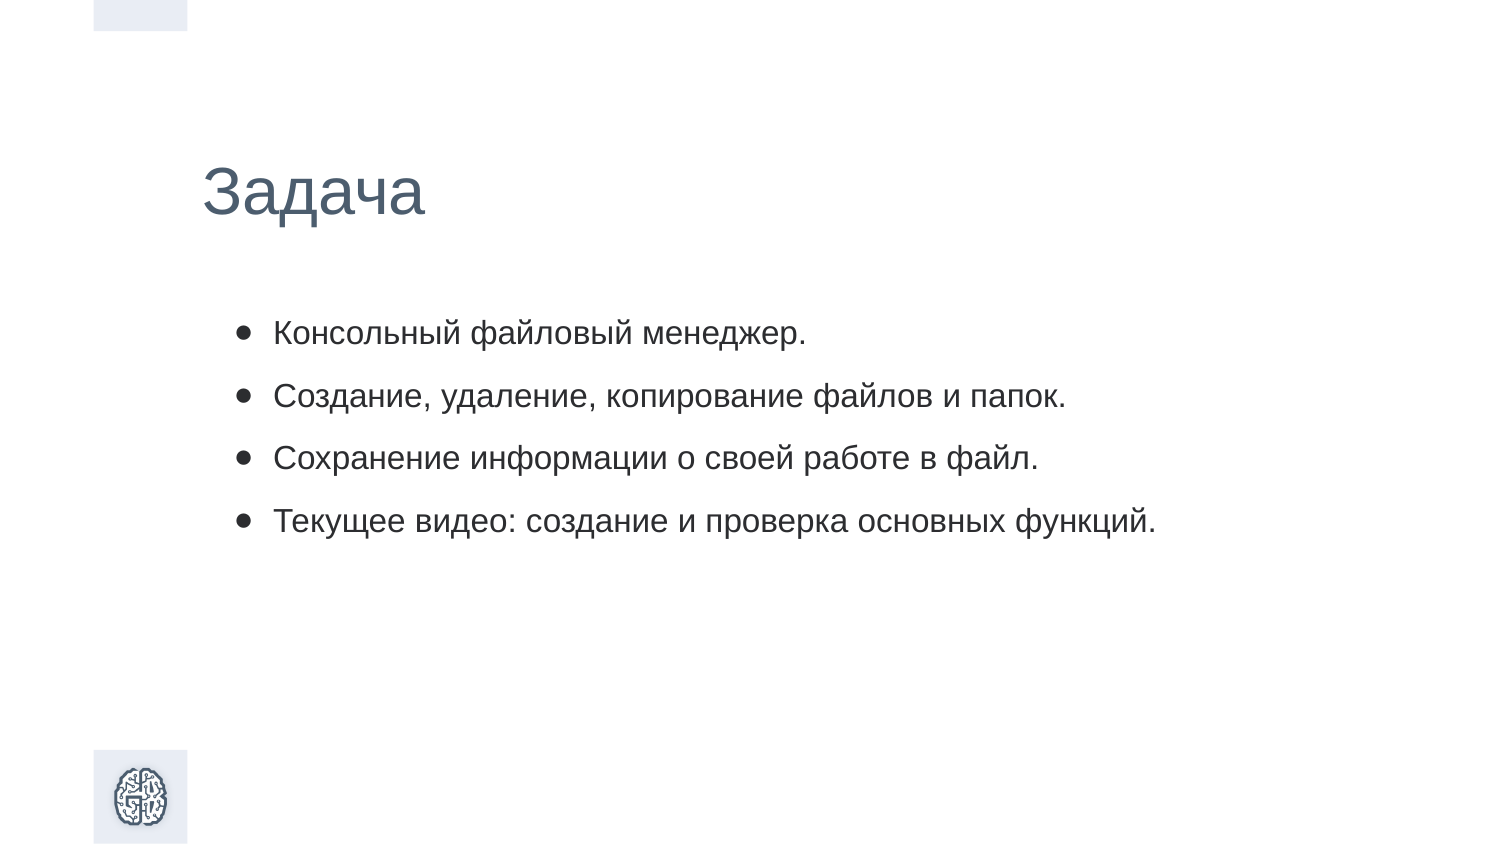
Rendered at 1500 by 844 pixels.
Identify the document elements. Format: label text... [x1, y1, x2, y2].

picture [106, 760, 175, 834]
text_box Консольный файловый менеджер. [187, 284, 1312, 358]
text_box Задача [187, 93, 1312, 282]
text_box Сохранение информации о своей работе в файл. [187, 409, 1312, 472]
text_box Текущее видео: создание и проверка основных функций. [187, 472, 1312, 546]
text_box Создание, удаление, копирование файлов и папок. [187, 358, 1312, 409]
